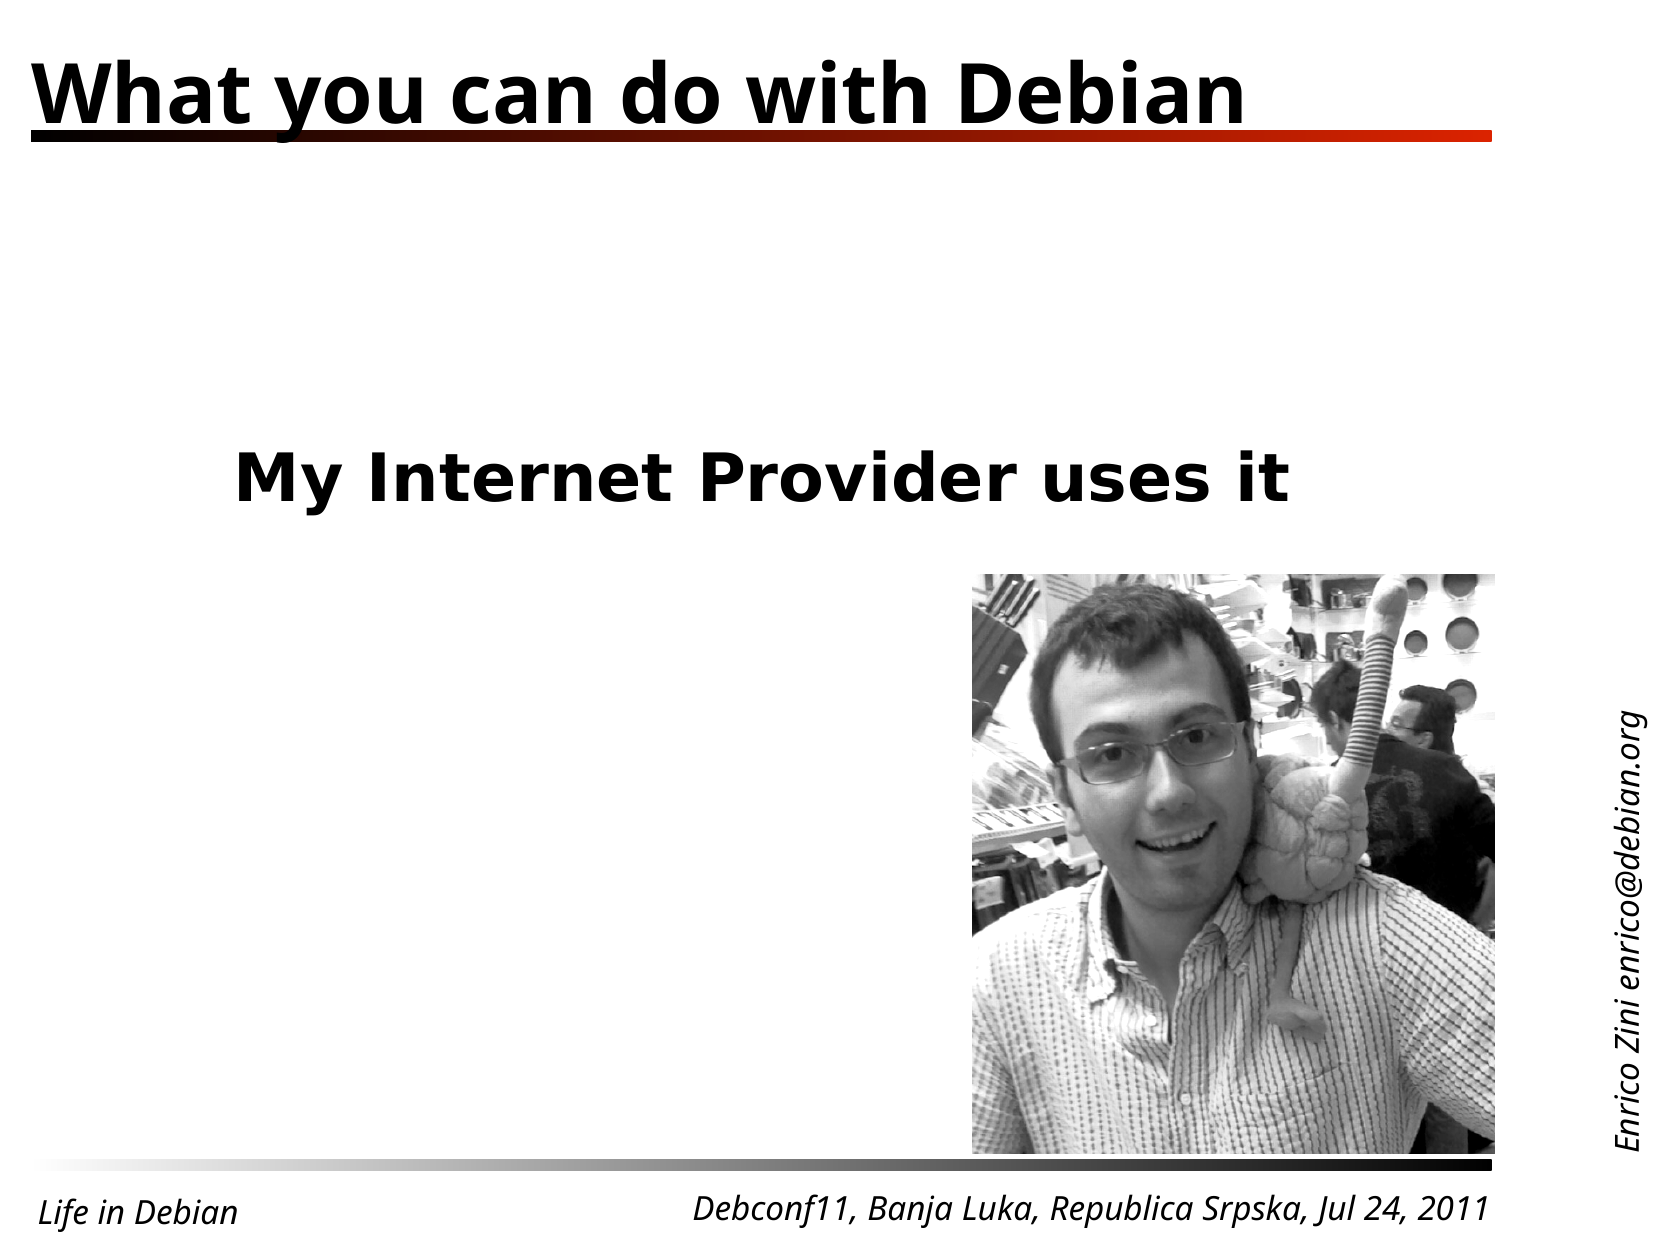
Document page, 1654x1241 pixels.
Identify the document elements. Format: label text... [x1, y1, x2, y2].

text_box What you can do with Debian [31, 34, 1438, 168]
picture [972, 574, 1495, 1154]
text_box My Internet Provider uses it [30, 439, 1495, 518]
